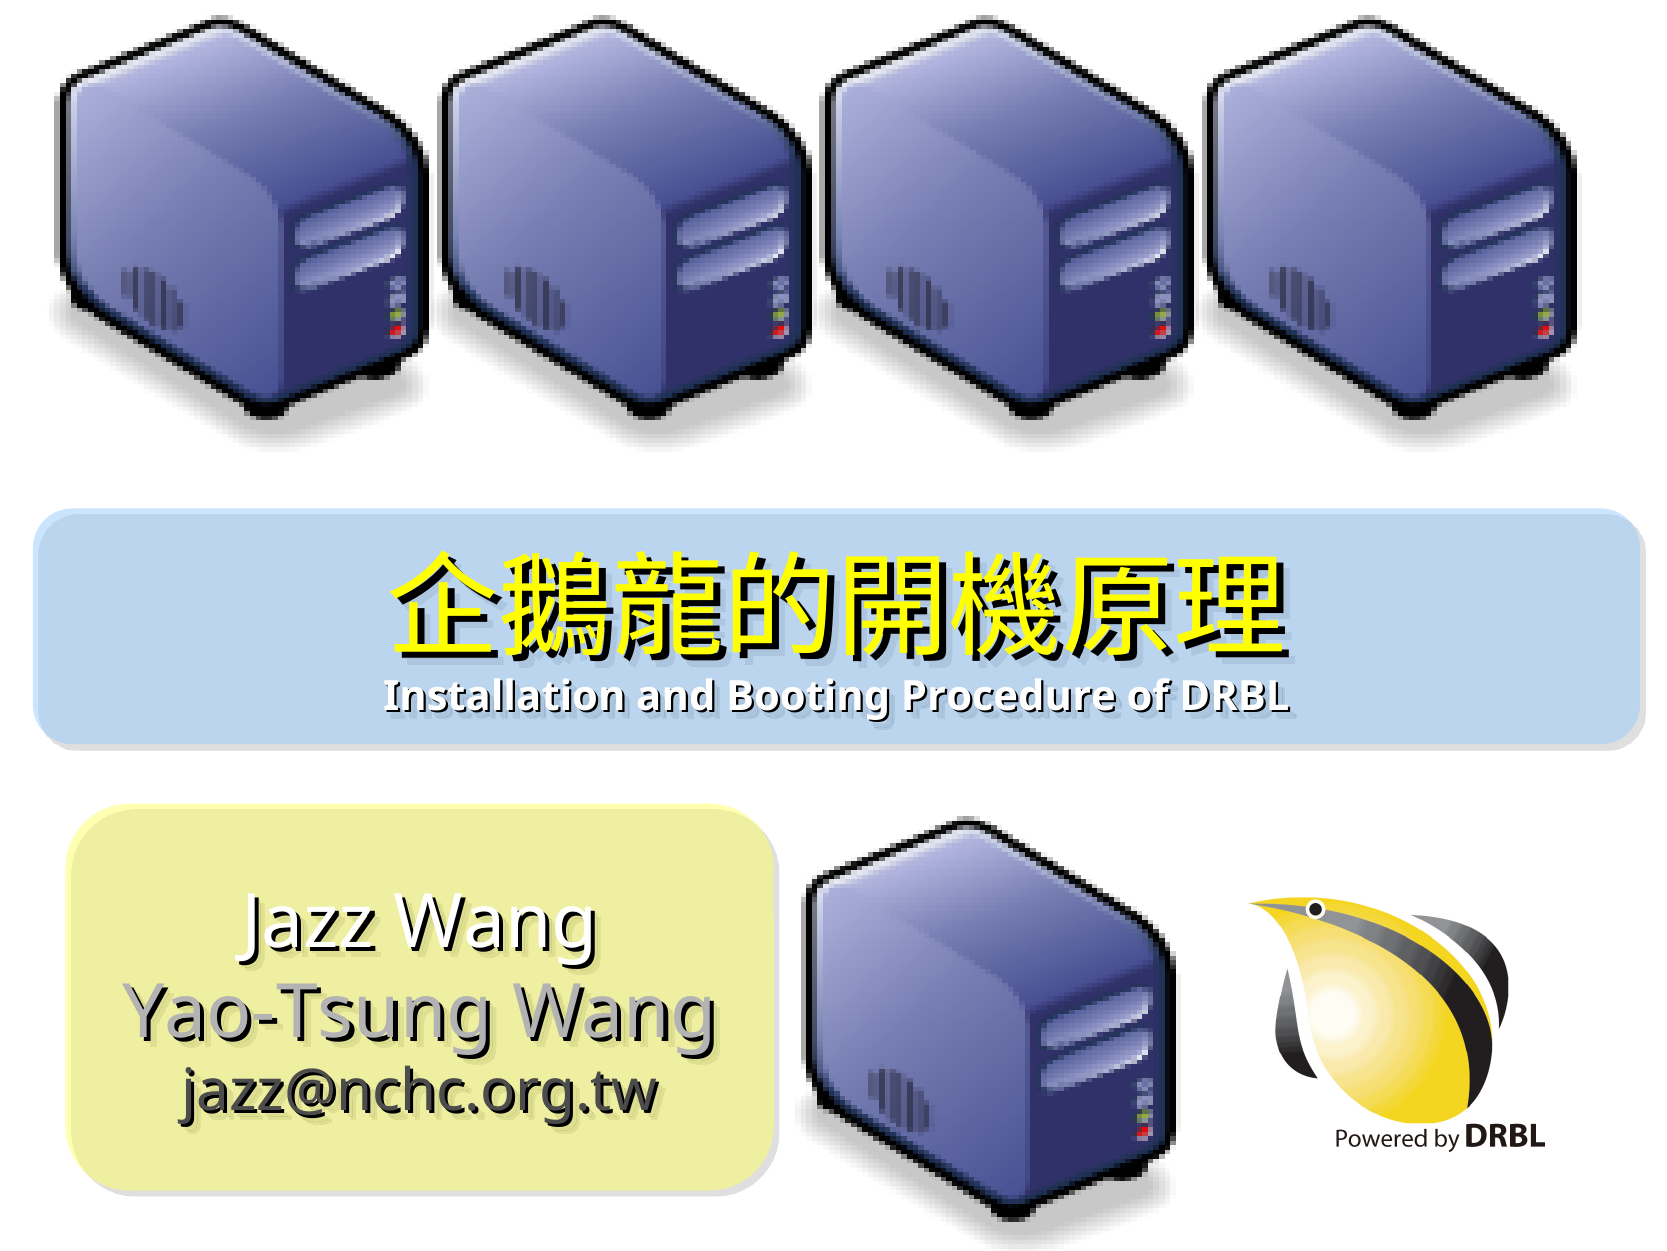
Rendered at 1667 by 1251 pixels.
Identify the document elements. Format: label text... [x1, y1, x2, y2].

picture [773, 803, 1221, 1251]
text_box 企鵝龍的開機原理 Installation and Booting Procedure of DRBL [32, 508, 1640, 745]
text_box Jazz Wang Yao-Tsung Wang jazz@nchc.org.tw [65, 803, 774, 1191]
picture [27, 2, 1622, 506]
picture [1234, 881, 1560, 1161]
